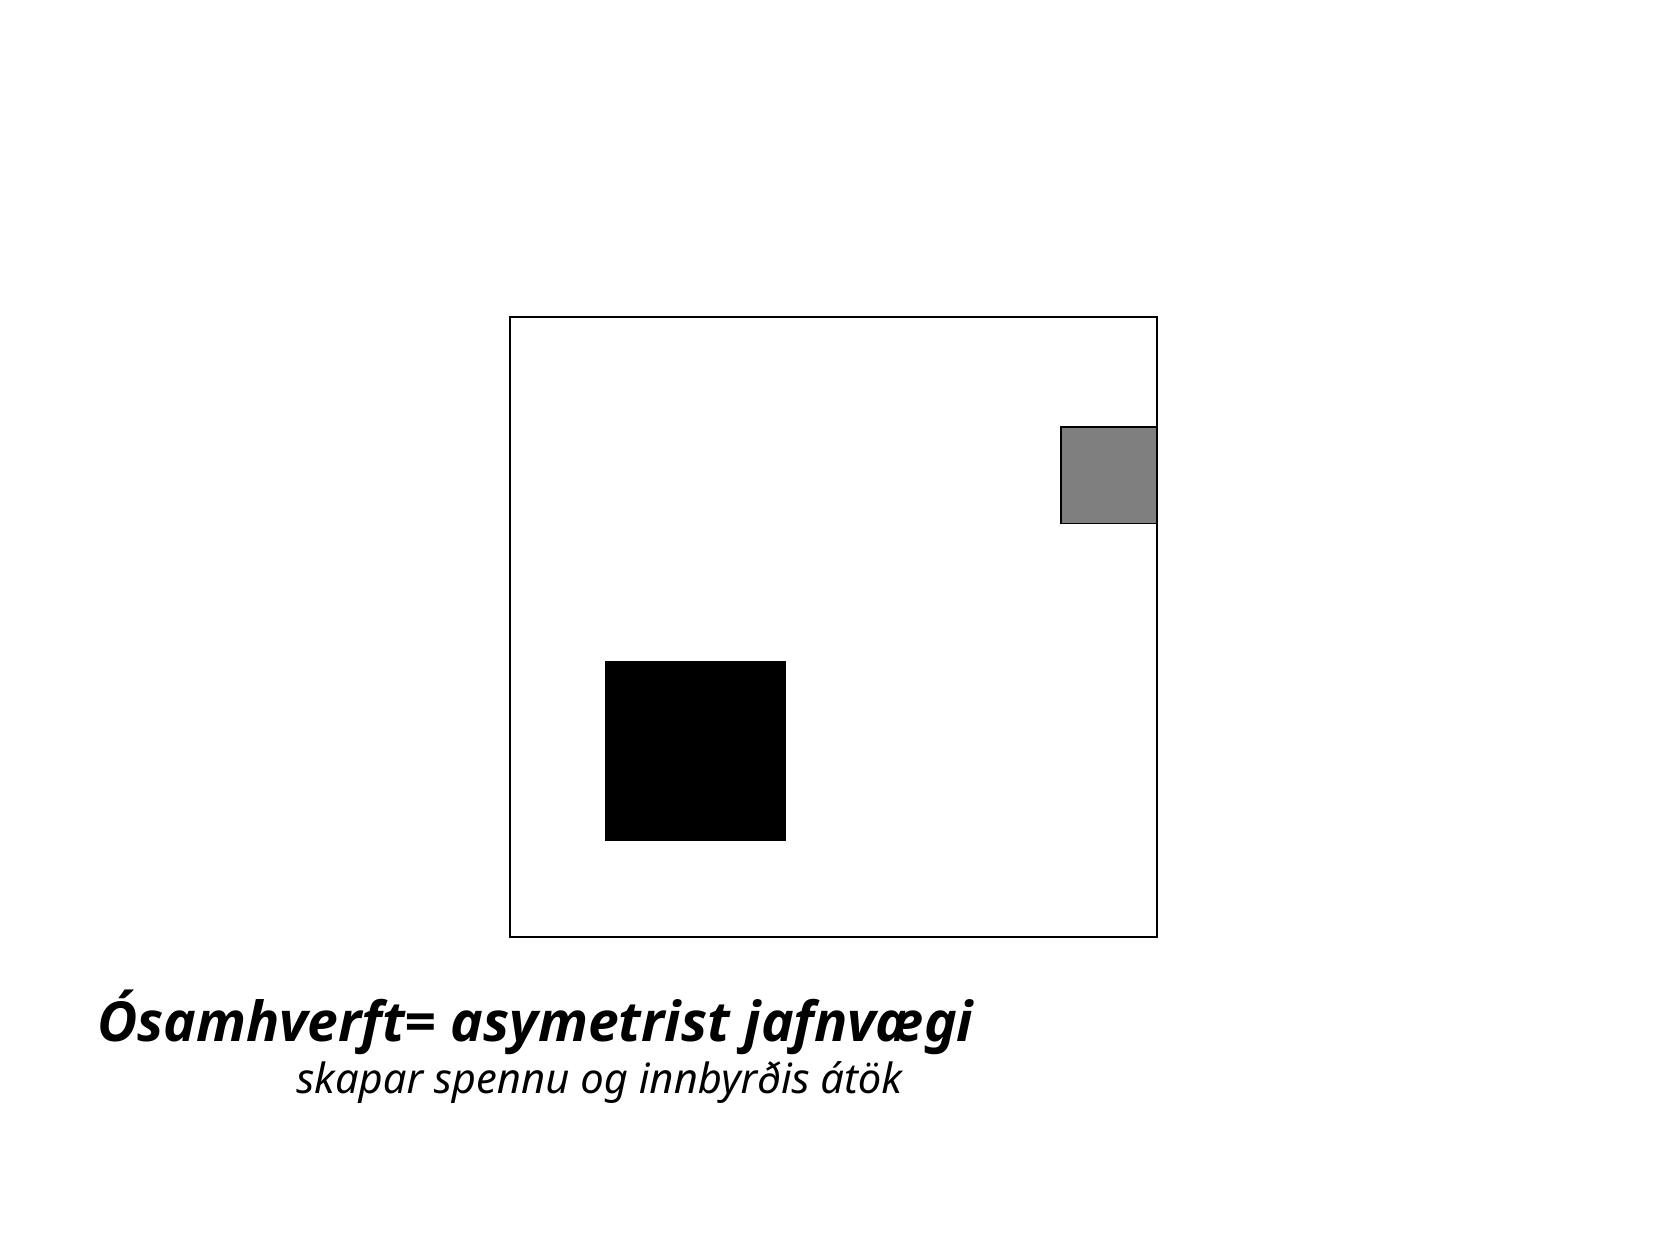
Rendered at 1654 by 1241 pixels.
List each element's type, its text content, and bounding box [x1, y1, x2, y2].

text_box Ósamhverft= asymetrist jafnvægi skapar spennu og innbyrðis átök [82, 978, 1117, 1111]
text_box [606, 661, 786, 841]
text_box [1060, 427, 1158, 524]
